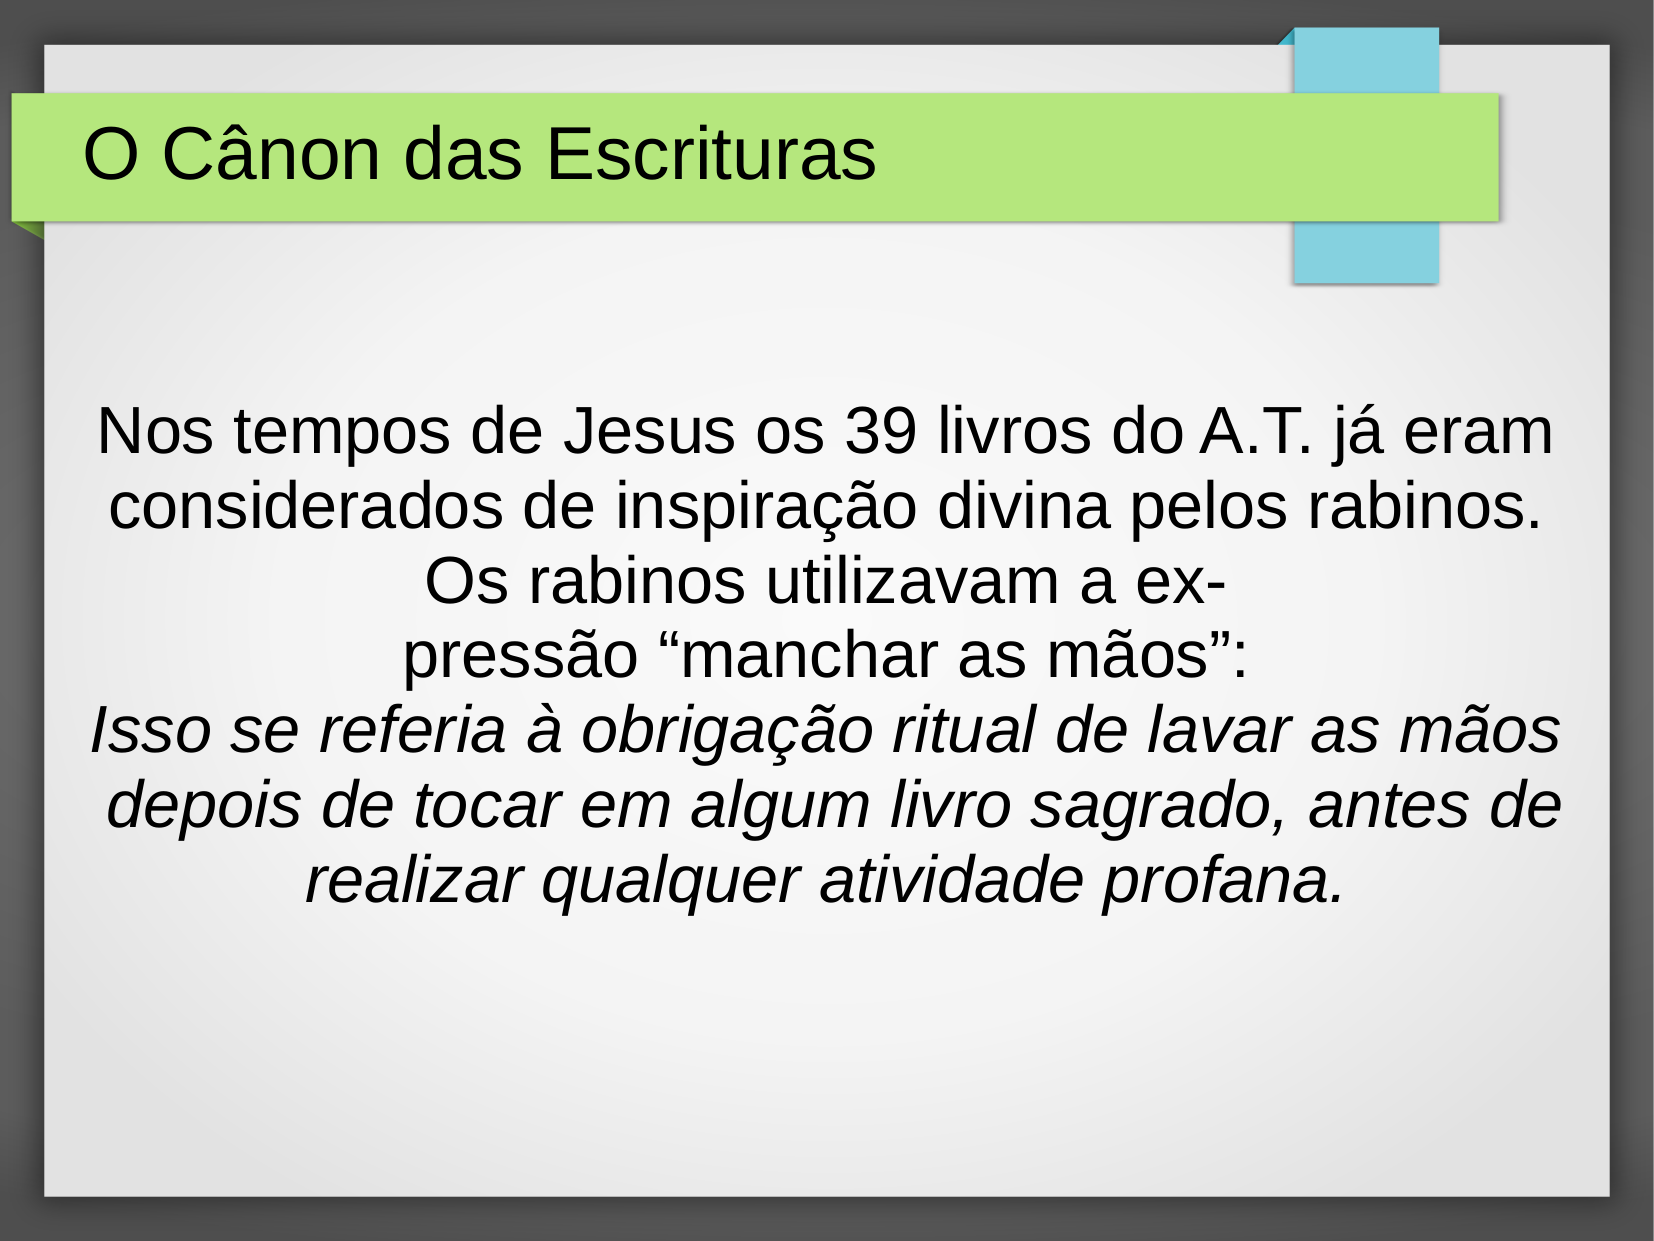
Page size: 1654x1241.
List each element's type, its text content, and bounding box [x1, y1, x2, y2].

picture [0, 0, 1654, 1241]
title O Cânon das Escrituras [82, 94, 1264, 213]
subtitle Nos tempos de Jesus os 39 livros do A.T. já eram considerados de inspiração divina pelos rabinos. Os rabinos utilizavam a ex- pressão “manchar as mãos”: Isso se referia à obrigação ritual de lavar as mãos depois de tocar em algum livro sagrado, antes de realizar qualquer atividade profana. [82, 295, 1571, 1015]
